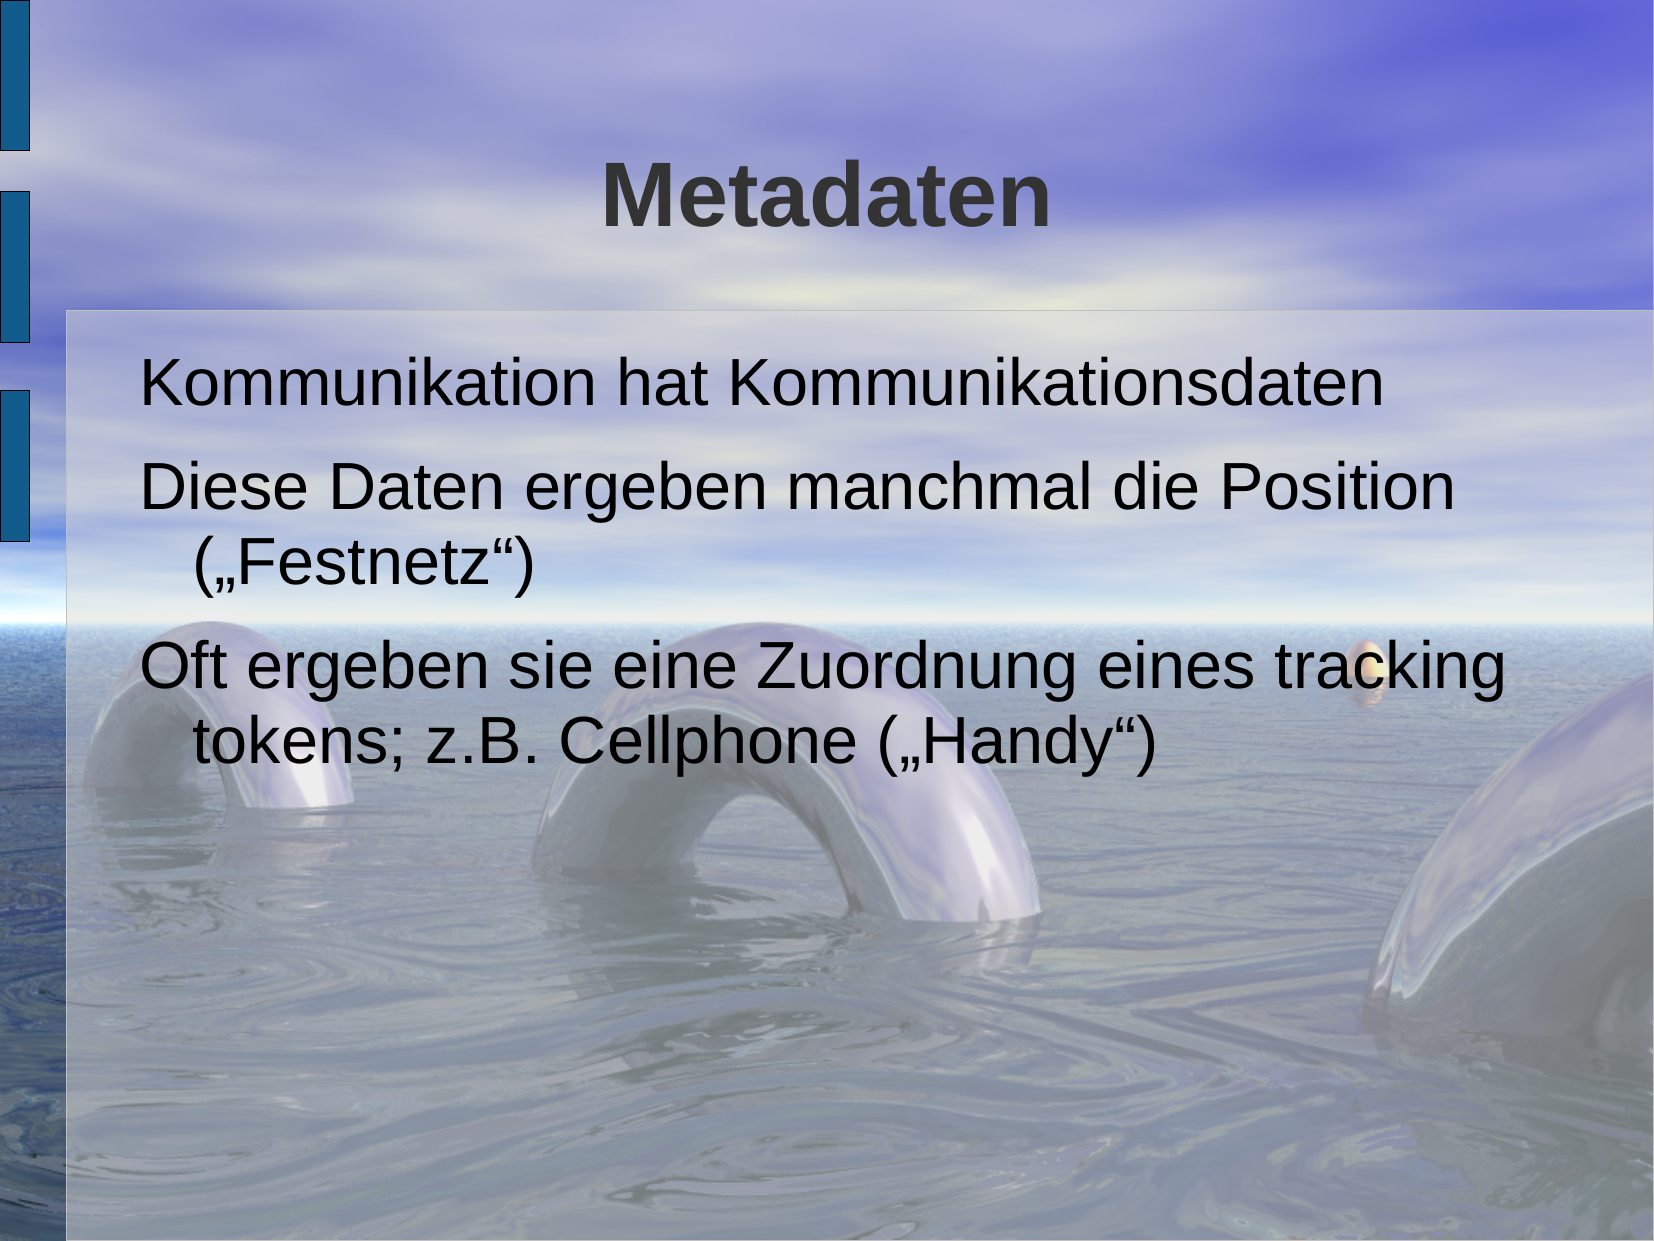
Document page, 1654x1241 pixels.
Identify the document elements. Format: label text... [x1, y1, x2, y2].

title Metadaten [121, 91, 1534, 299]
list Kommunikation hat Kommunikationsdaten Diese Daten ergeben manchmal die Position („Festnetz“) Oft ergeben sie eine Zuordnung eines tracking tokens; z.B. Cellphone („Handy“) [121, 344, 1534, 1127]
picture [0, 0, 1654, 1241]
